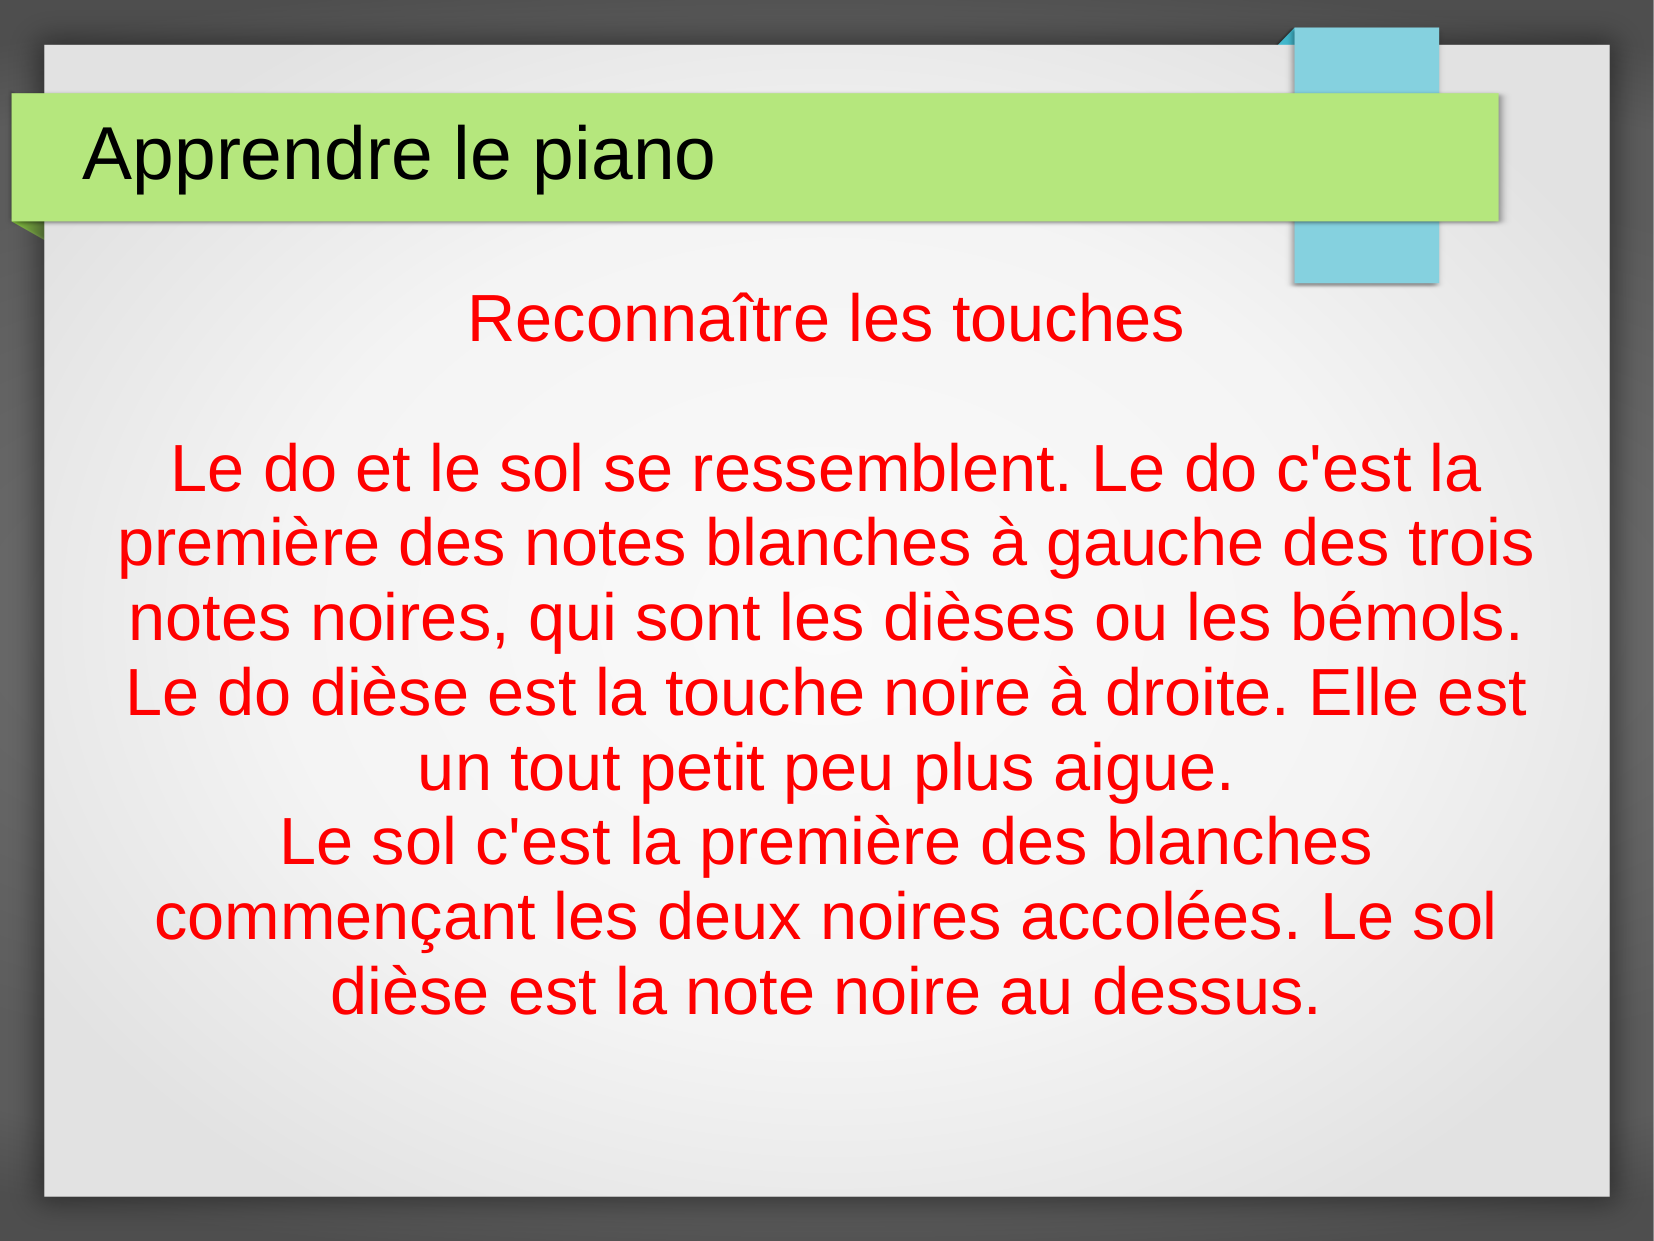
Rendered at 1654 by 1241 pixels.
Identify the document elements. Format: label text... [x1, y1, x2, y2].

subtitle Reconnaître les touches Le do et le sol se ressemblent. Le do c'est la première des notes blanches à gauche des trois notes noires, qui sont les dièses ou les bémols. Le do dièse est la touche noire à droite. Elle est un tout petit peu plus aigue. Le sol c'est la première des blanches commençant les deux noires accolées. Le sol dièse est la note noire au dessus. [82, 281, 1571, 1029]
picture [0, 0, 1654, 1241]
title Apprendre le piano [82, 94, 1264, 213]
